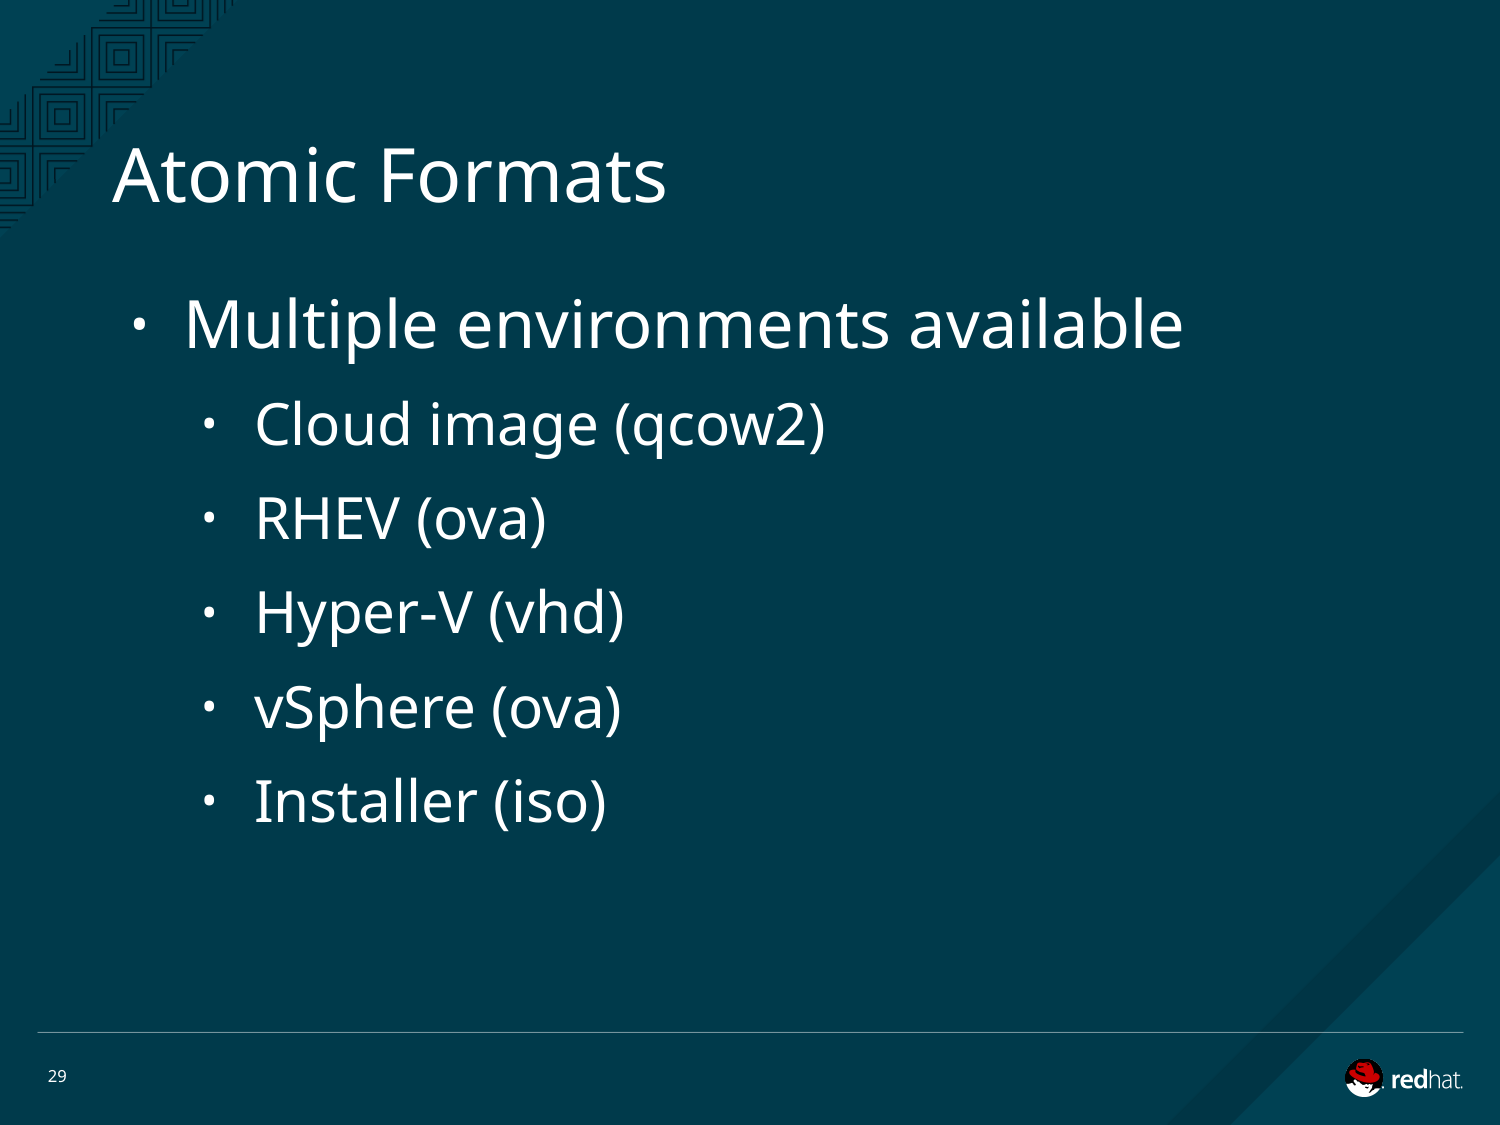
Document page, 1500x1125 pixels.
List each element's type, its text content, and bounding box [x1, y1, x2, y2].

picture [1401, 1075, 1412, 1088]
title Atomic Formats [112, 0, 1388, 225]
picture [1415, 1069, 1426, 1088]
list Multiple environments available Cloud image (qcow2) RHEV (ova) Hyper-V (vhd) vSphere (ova) Installer (iso) [112, 277, 1388, 931]
picture [1346, 1060, 1382, 1096]
picture [1393, 1075, 1399, 1088]
